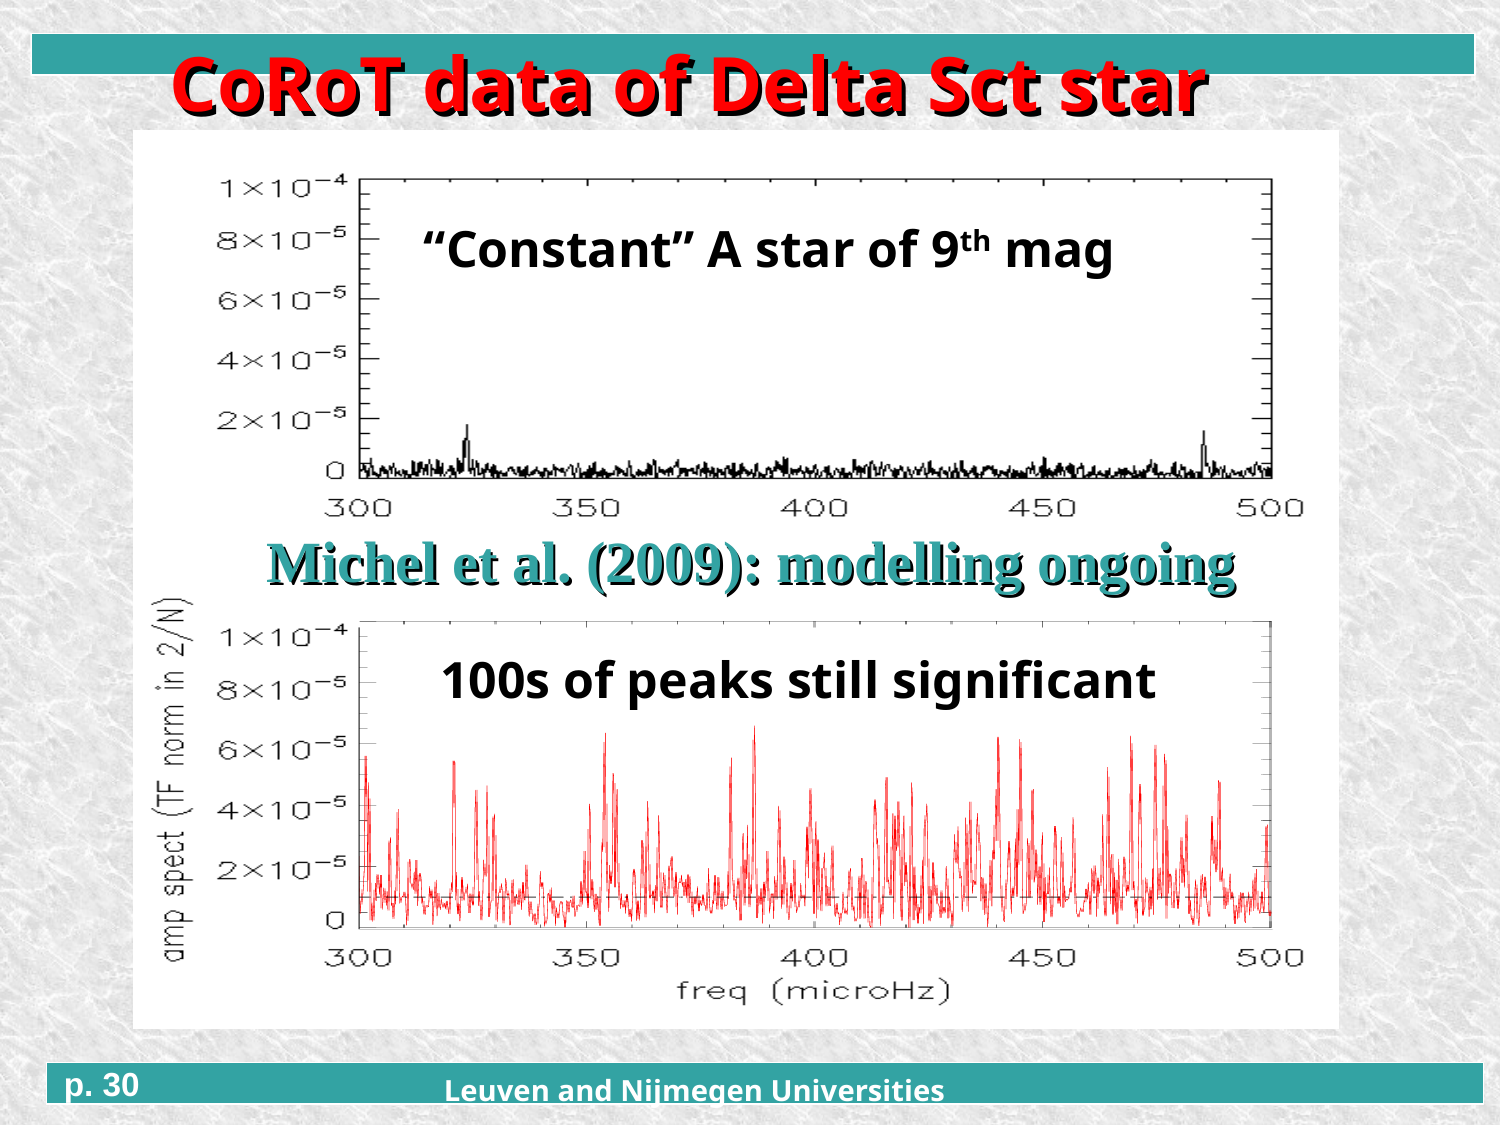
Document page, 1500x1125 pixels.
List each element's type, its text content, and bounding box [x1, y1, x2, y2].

text_box Michel et al. (2009): modelling ongoing [266, 530, 1343, 617]
title CoRoT data of Delta Sct star [33, 30, 1469, 136]
picture [0, 0, 1500, 1125]
text_box [1339, 186, 1484, 988]
text_box 100s of peaks still significant [440, 645, 1215, 715]
text_box “Constant” A star of 9th mag [423, 214, 1239, 284]
